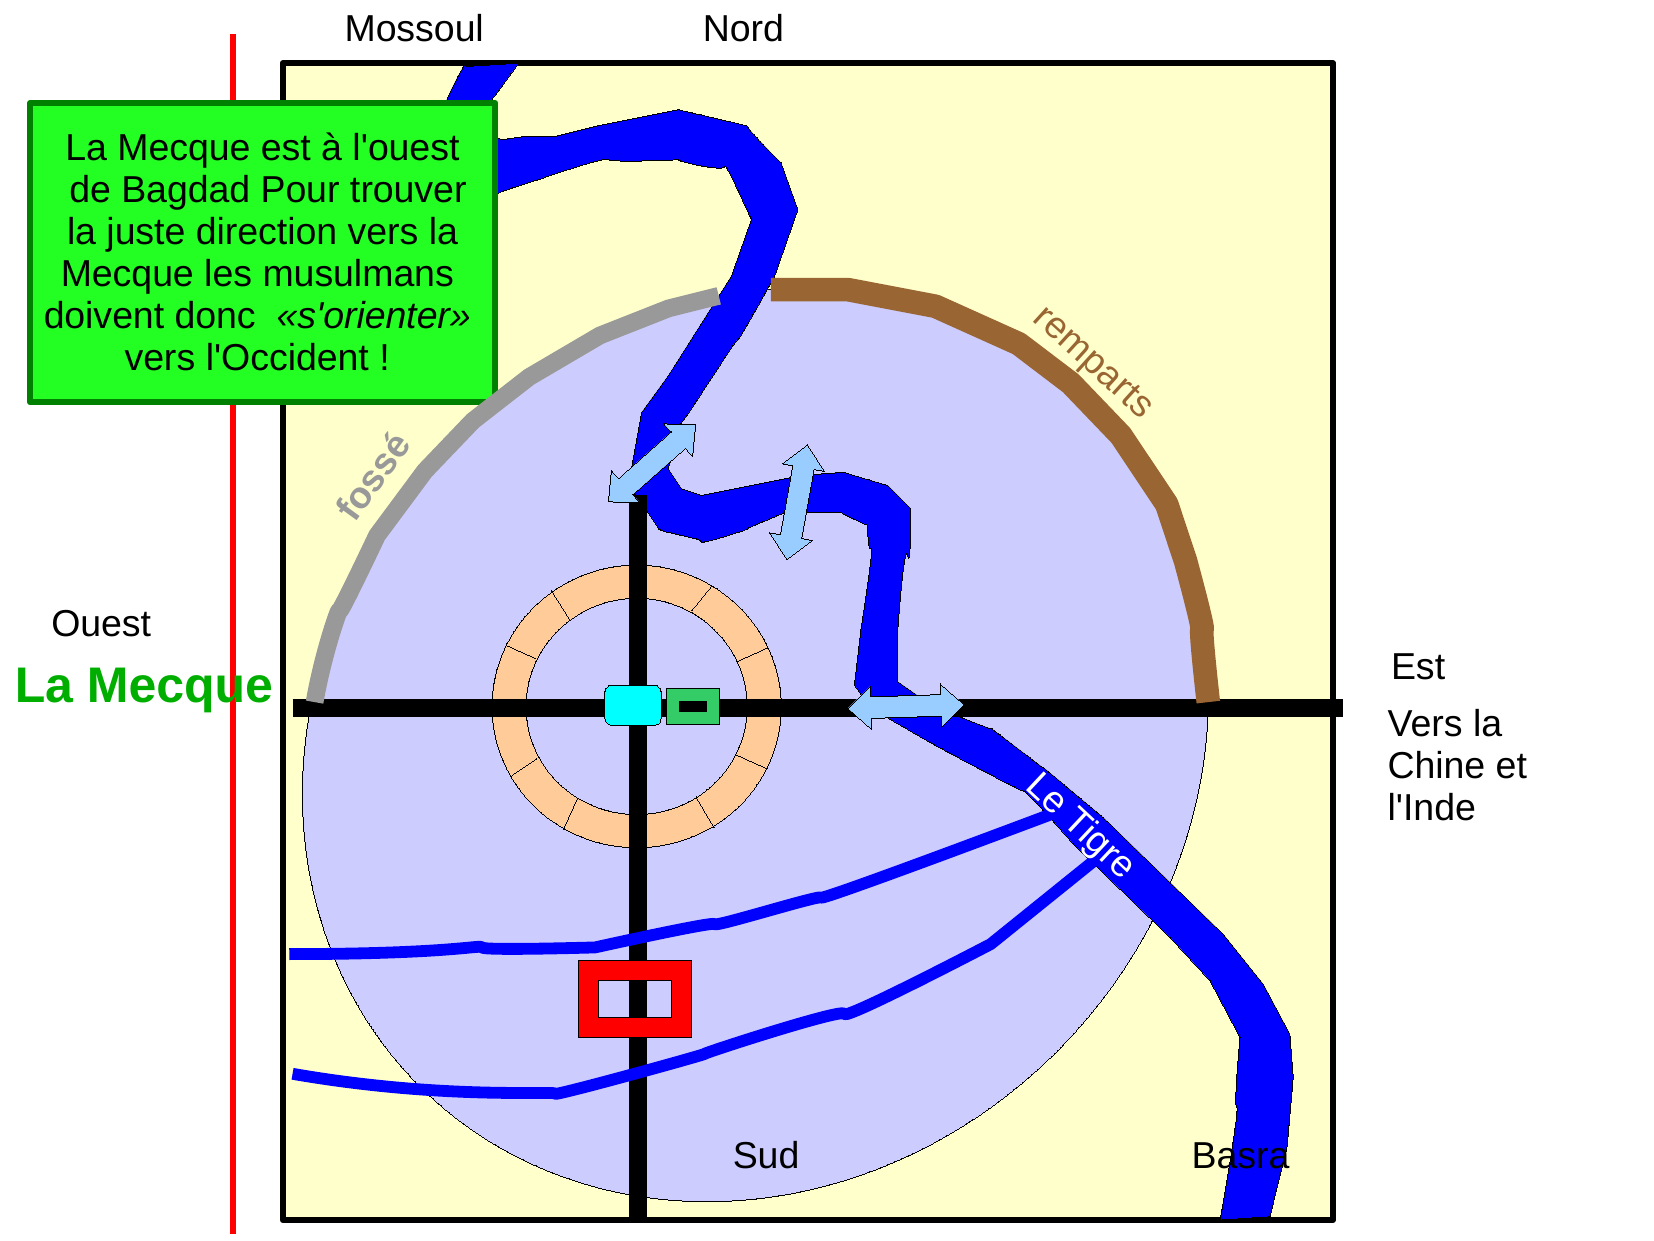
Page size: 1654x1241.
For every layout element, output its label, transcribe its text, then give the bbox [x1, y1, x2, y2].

text_box Mossoul [329, 0, 578, 57]
text_box Ouest [36, 595, 193, 649]
text_box La Mecque [0, 649, 303, 722]
text_box Basra [1176, 1127, 1334, 1184]
text_box [426, 403, 480, 455]
text_box La Mecque est à l'ouest de Bagdad Pour trouver la juste direction vers la Mecque les musulmans doivent donc «s'orienter» vers l'Occident ! [29, 103, 496, 403]
text_box remparts [1010, 280, 1265, 519]
text_box fossé [312, 250, 549, 546]
text_box Nord [688, 0, 905, 57]
text_box [282, 63, 1334, 1221]
text_box [282, 403, 390, 699]
text_box Le Tigre [1002, 748, 1192, 931]
text_box Sud [718, 1127, 845, 1208]
text_box Est [1376, 638, 1586, 694]
text_box Vers la Chine et l'Inde [1373, 694, 1606, 836]
